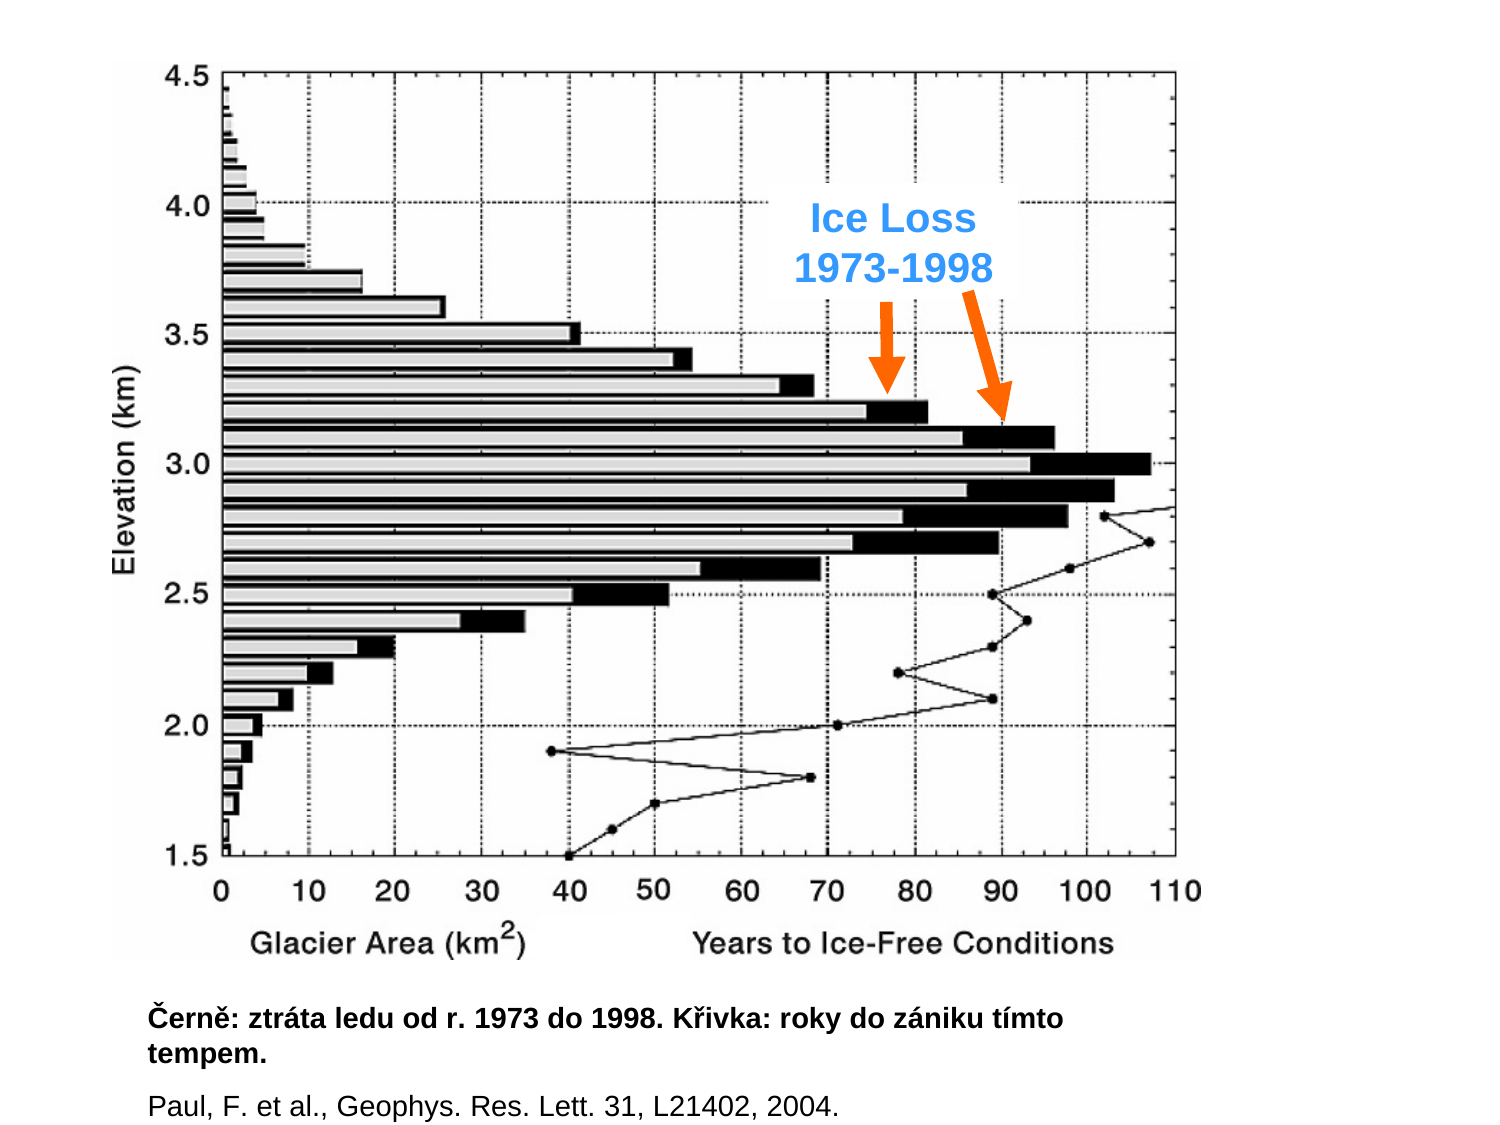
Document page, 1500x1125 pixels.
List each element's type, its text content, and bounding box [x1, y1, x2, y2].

picture [112, 62, 1201, 960]
text_box Ice Loss 1973-1998 [769, 183, 1019, 299]
text_box Černě: ztráta ledu od r. 1973 do 1998. Křivka: roky do zániku tímto tempem. Paul, F. et al., Geophys. Res. Lett. 31, L21402, 2004. [132, 991, 1180, 1125]
